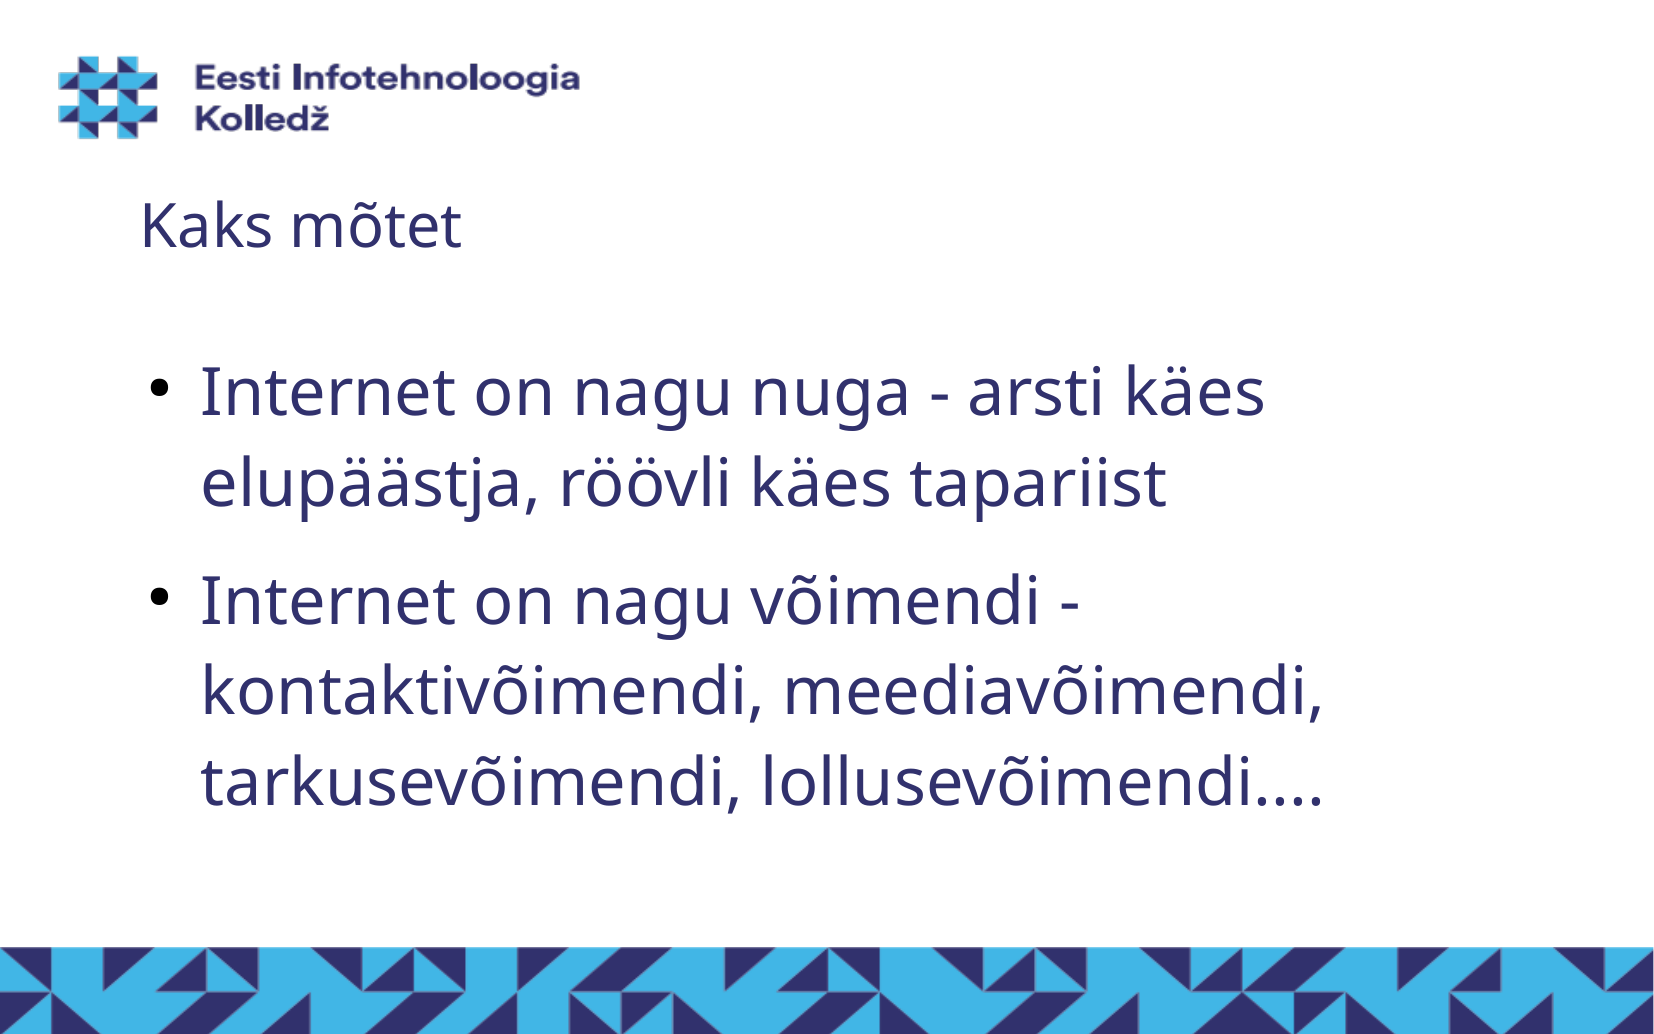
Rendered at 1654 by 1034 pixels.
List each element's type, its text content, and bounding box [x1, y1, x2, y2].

list Internet on nagu nuga - arsti käes elupäästja, röövli käes tapariist Internet on nagu võimendi - kontaktivõimendi, meediavõimendi, tarkusevõimendi, lollusevõimendi.... [129, 344, 1548, 926]
title Kaks mõtet [139, 137, 1548, 310]
